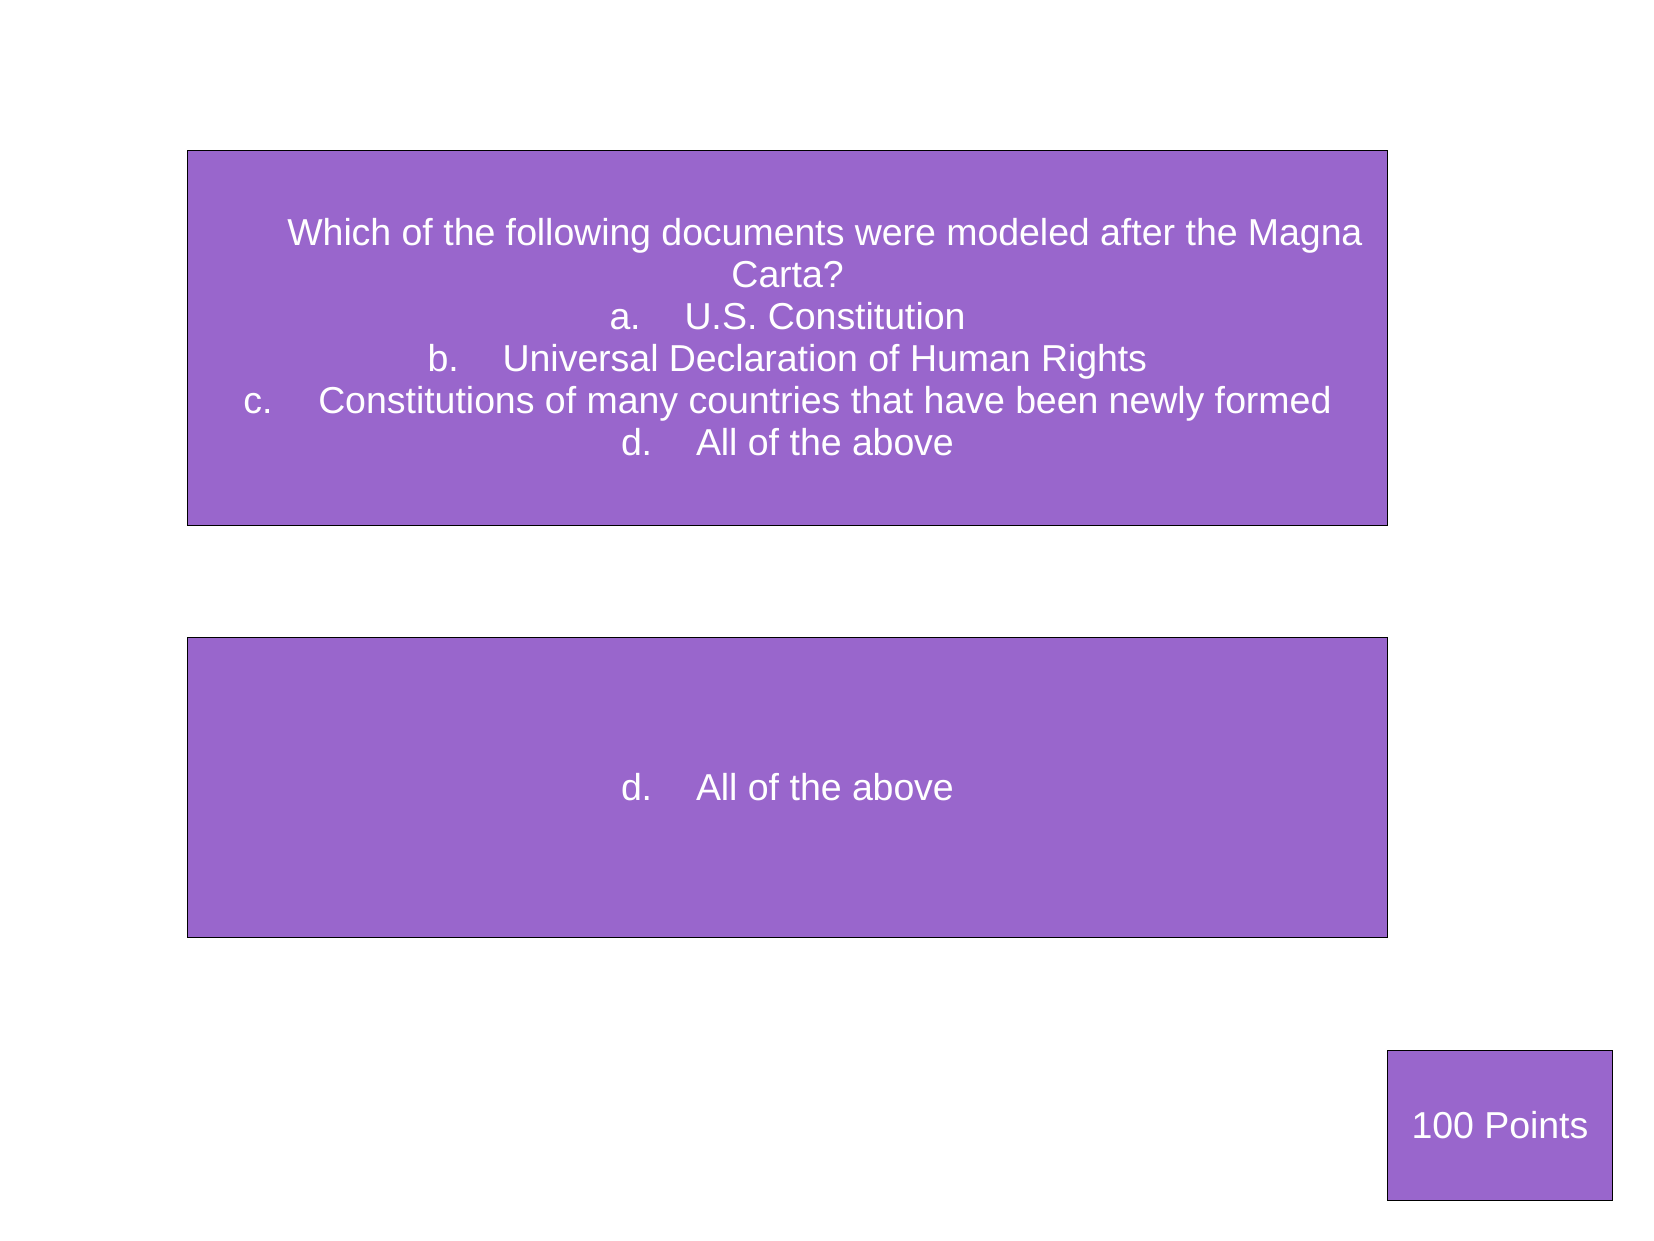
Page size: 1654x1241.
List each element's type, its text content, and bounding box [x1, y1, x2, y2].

text_box Which of the following documents were modeled after the Magna Carta? a. U.S. Constitution b. Universal Declaration of Human Rights c. Constitutions of many countries that have been newly formed d. All of the above [187, 150, 1388, 526]
text_box 100 Points [1387, 1050, 1613, 1201]
text_box d. All of the above [187, 637, 1388, 938]
